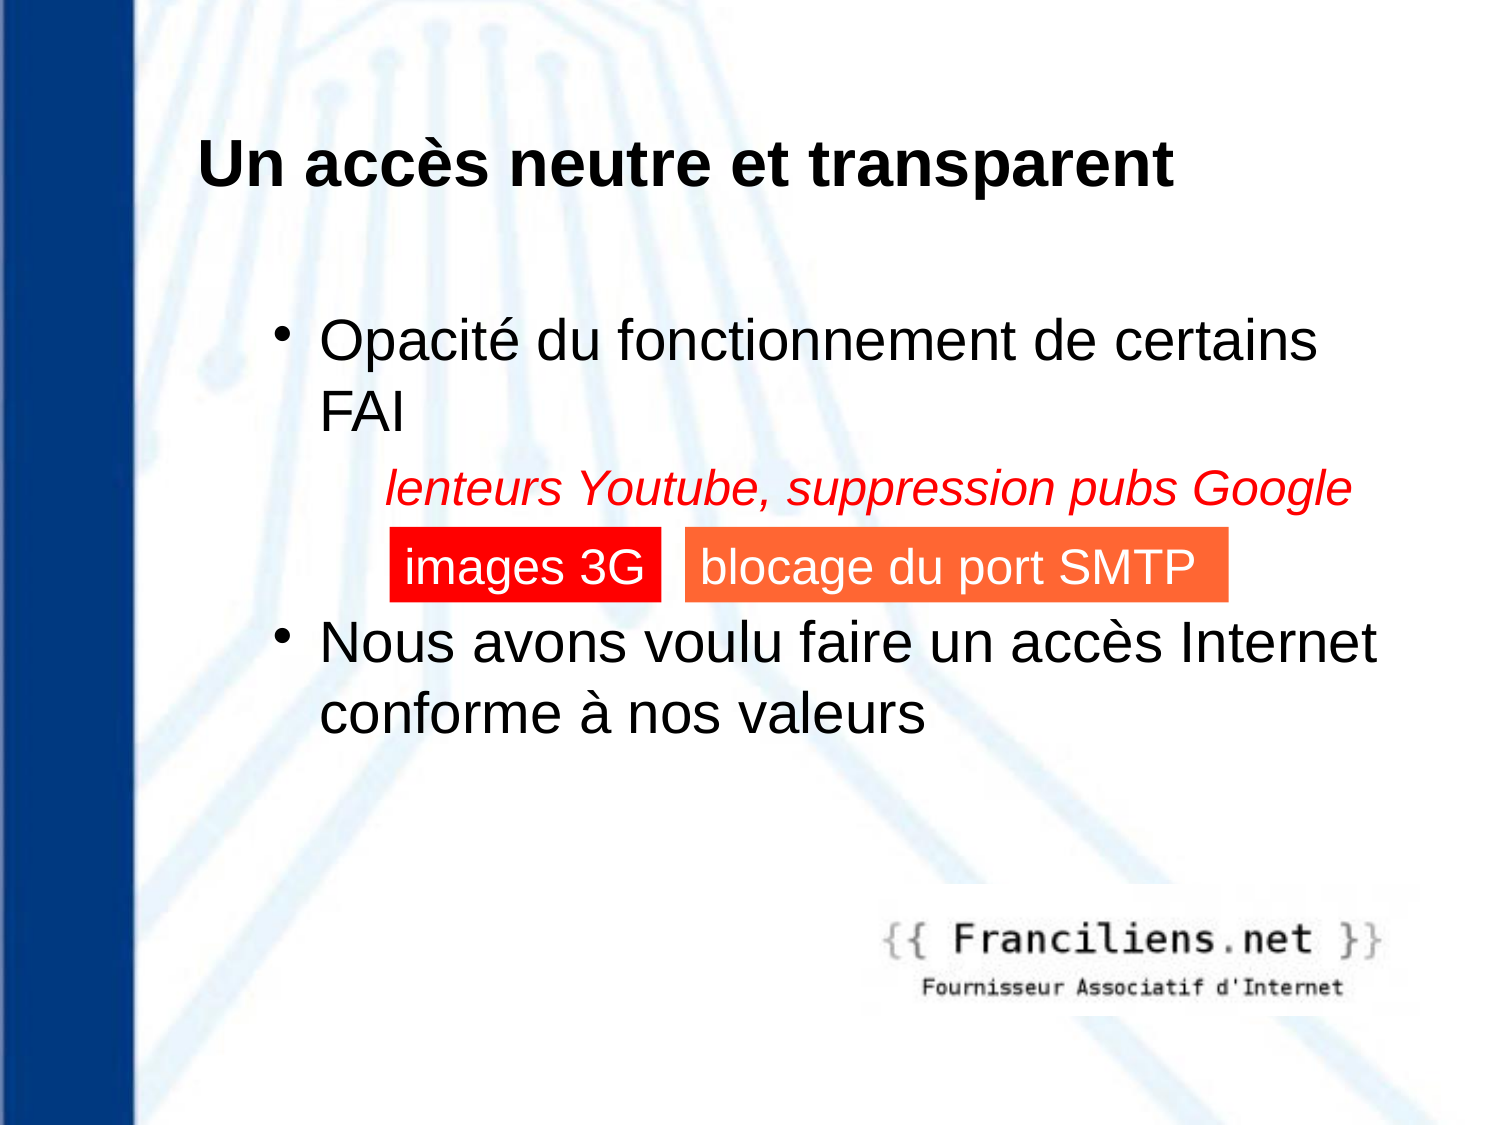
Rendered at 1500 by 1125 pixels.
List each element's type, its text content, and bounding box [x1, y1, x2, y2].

picture [0, 0, 1500, 1125]
list Un accès neutre et transparent Opacité du fonctionnement de certains FAI lenteurs Youtube, suppression pubs Google Nous avons voulu faire un accès Internet conforme à nos valeurs [183, 112, 1425, 993]
list blocage du port SMTP [685, 526, 1229, 603]
list images 3G [389, 526, 662, 603]
